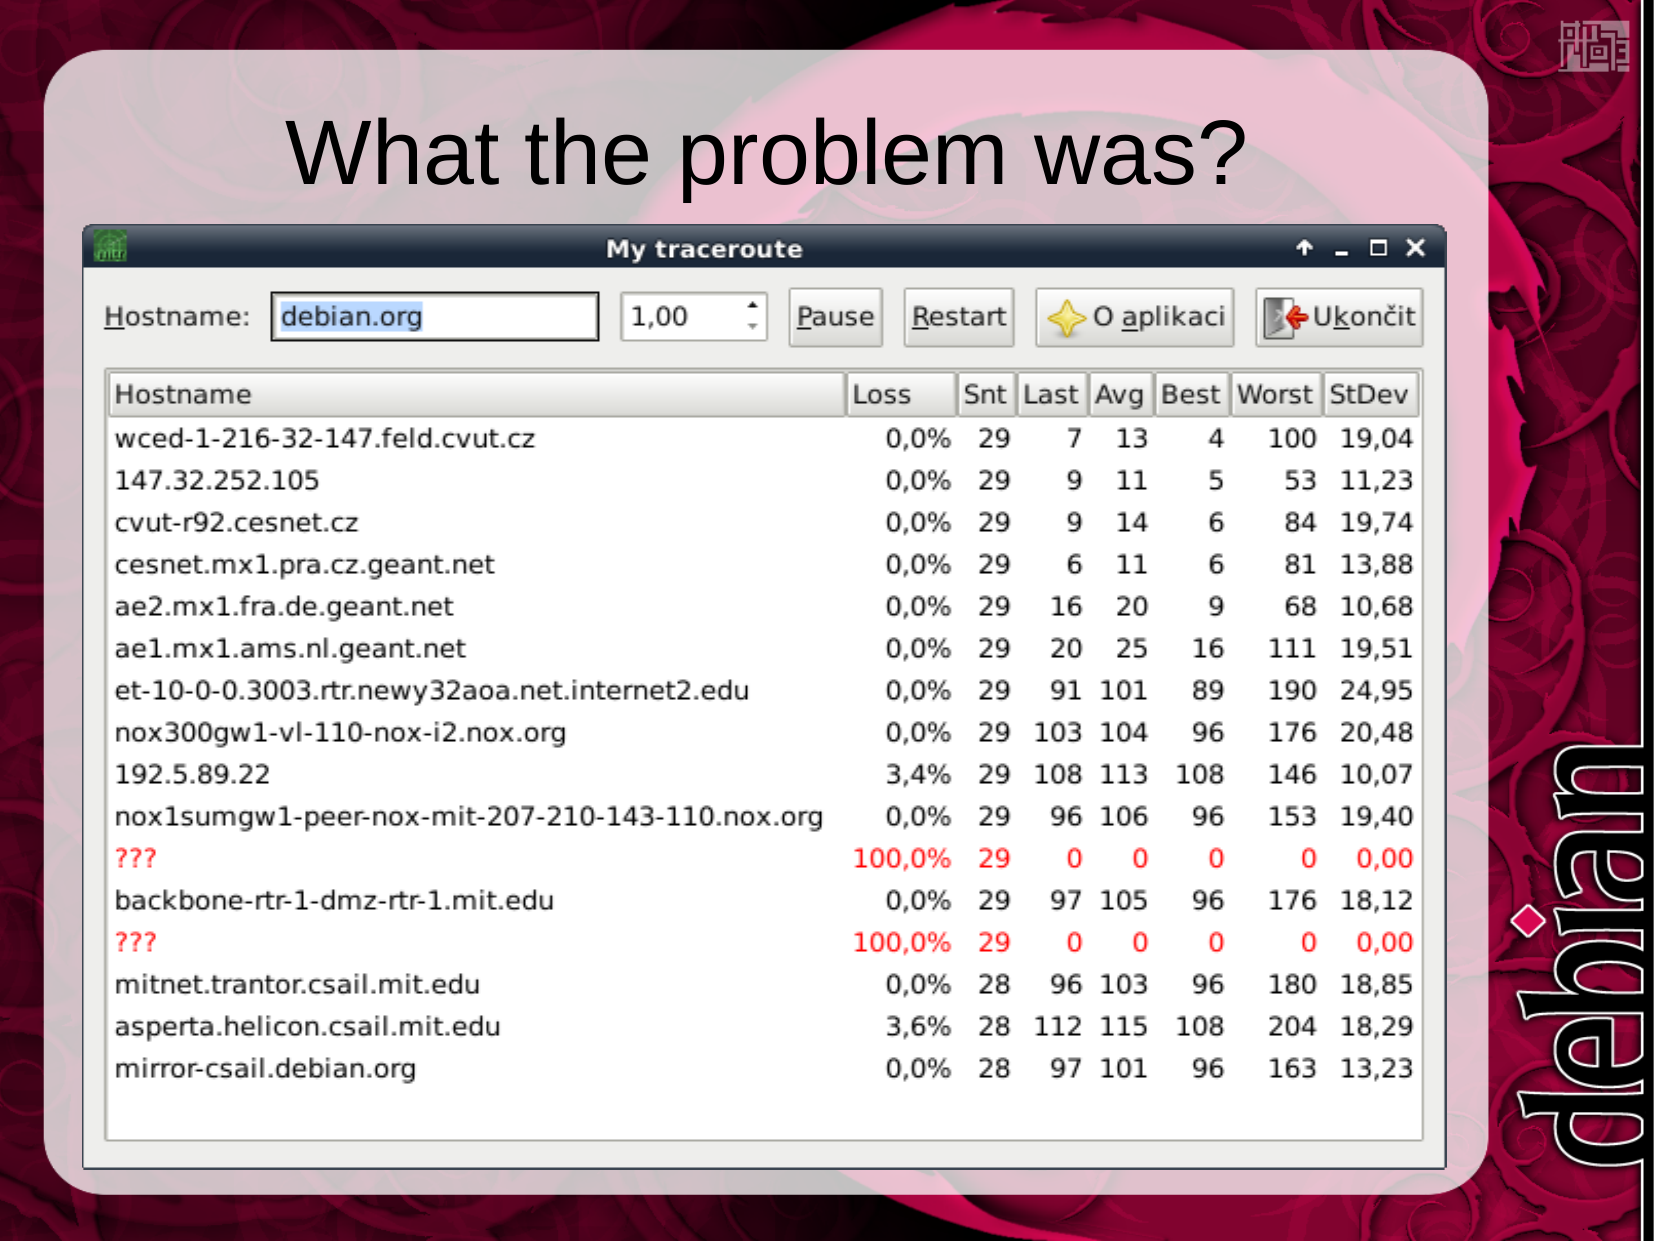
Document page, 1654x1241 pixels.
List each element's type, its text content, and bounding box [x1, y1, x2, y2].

picture [0, 0, 1654, 1241]
title What the problem was? [59, 49, 1477, 257]
